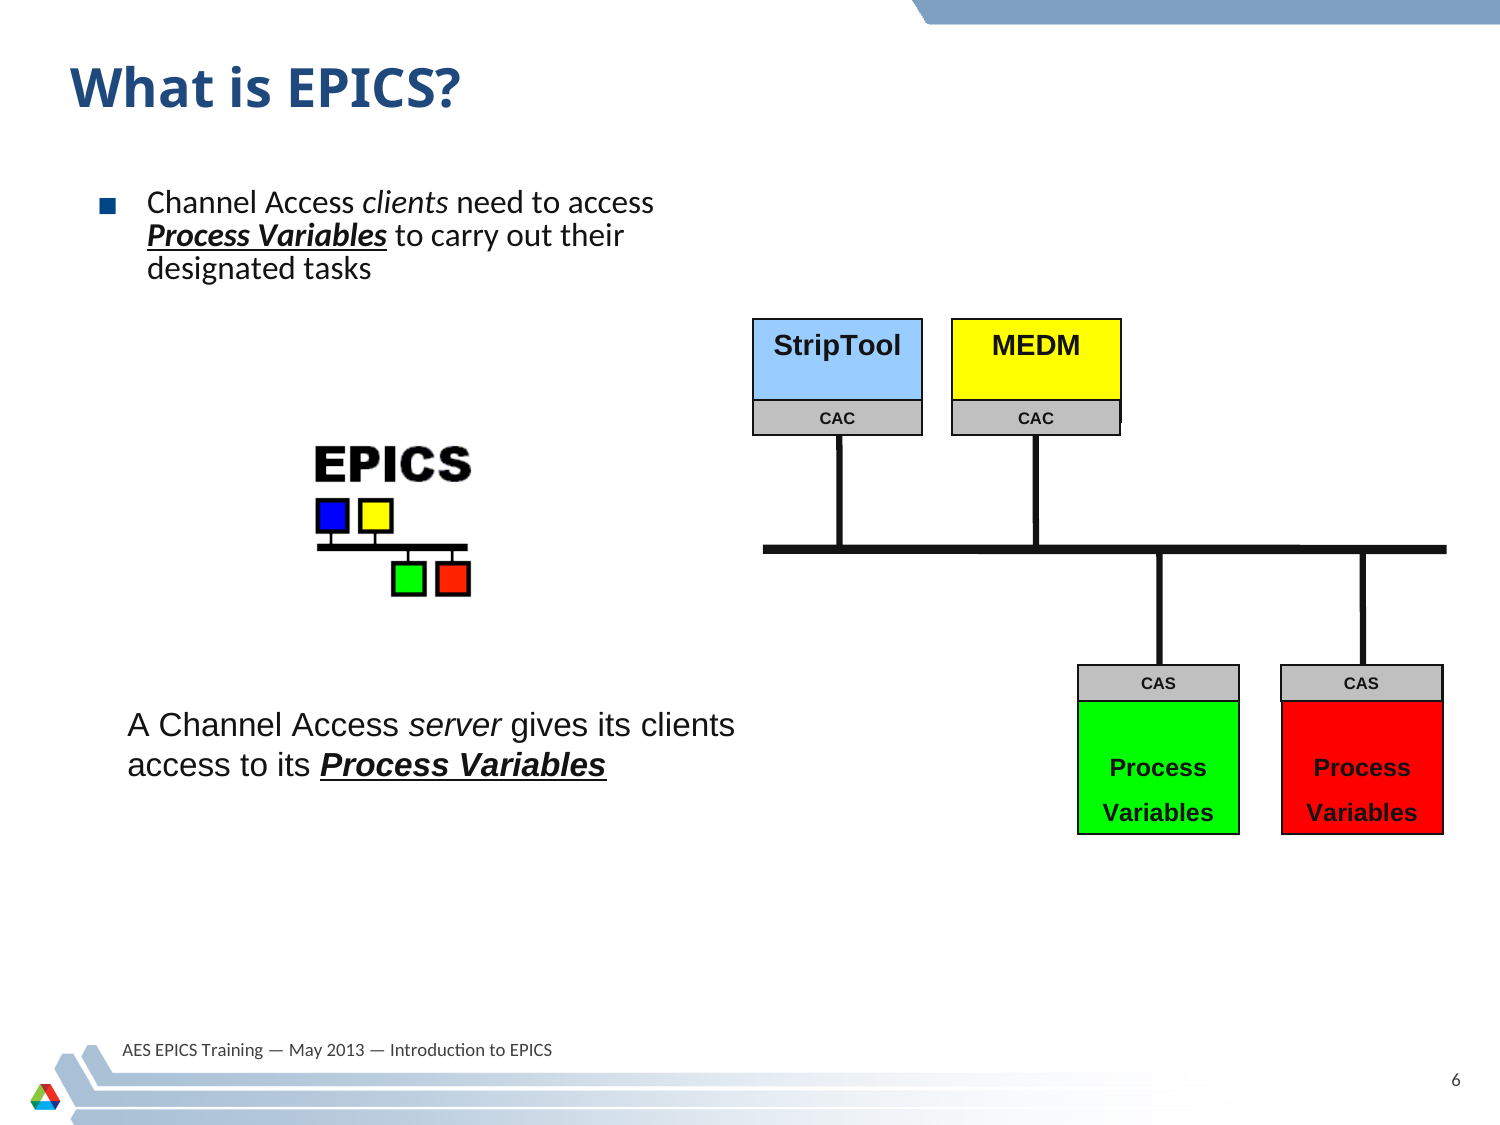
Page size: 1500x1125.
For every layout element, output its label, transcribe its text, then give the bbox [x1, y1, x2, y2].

text_box CAS [1281, 665, 1442, 701]
text_box MEDM [952, 318, 1121, 399]
text_box CAC [753, 399, 922, 436]
picture [0, 0, 1500, 26]
picture [0, 1037, 1500, 1125]
picture [314, 443, 473, 602]
text_box Process Variables [1281, 664, 1443, 835]
text_box CAS [1078, 665, 1239, 701]
text_box A Channel Access server gives its clients access to its Process Variables [112, 695, 772, 792]
list Channel Access clients need to access Process Variables to carry out their designated tasks [82, 180, 713, 376]
text_box Process Variables [1078, 701, 1239, 835]
title What is EPICS? [55, 54, 1361, 125]
text_box CAC [951, 399, 1121, 436]
text_box StripTool [753, 318, 922, 399]
